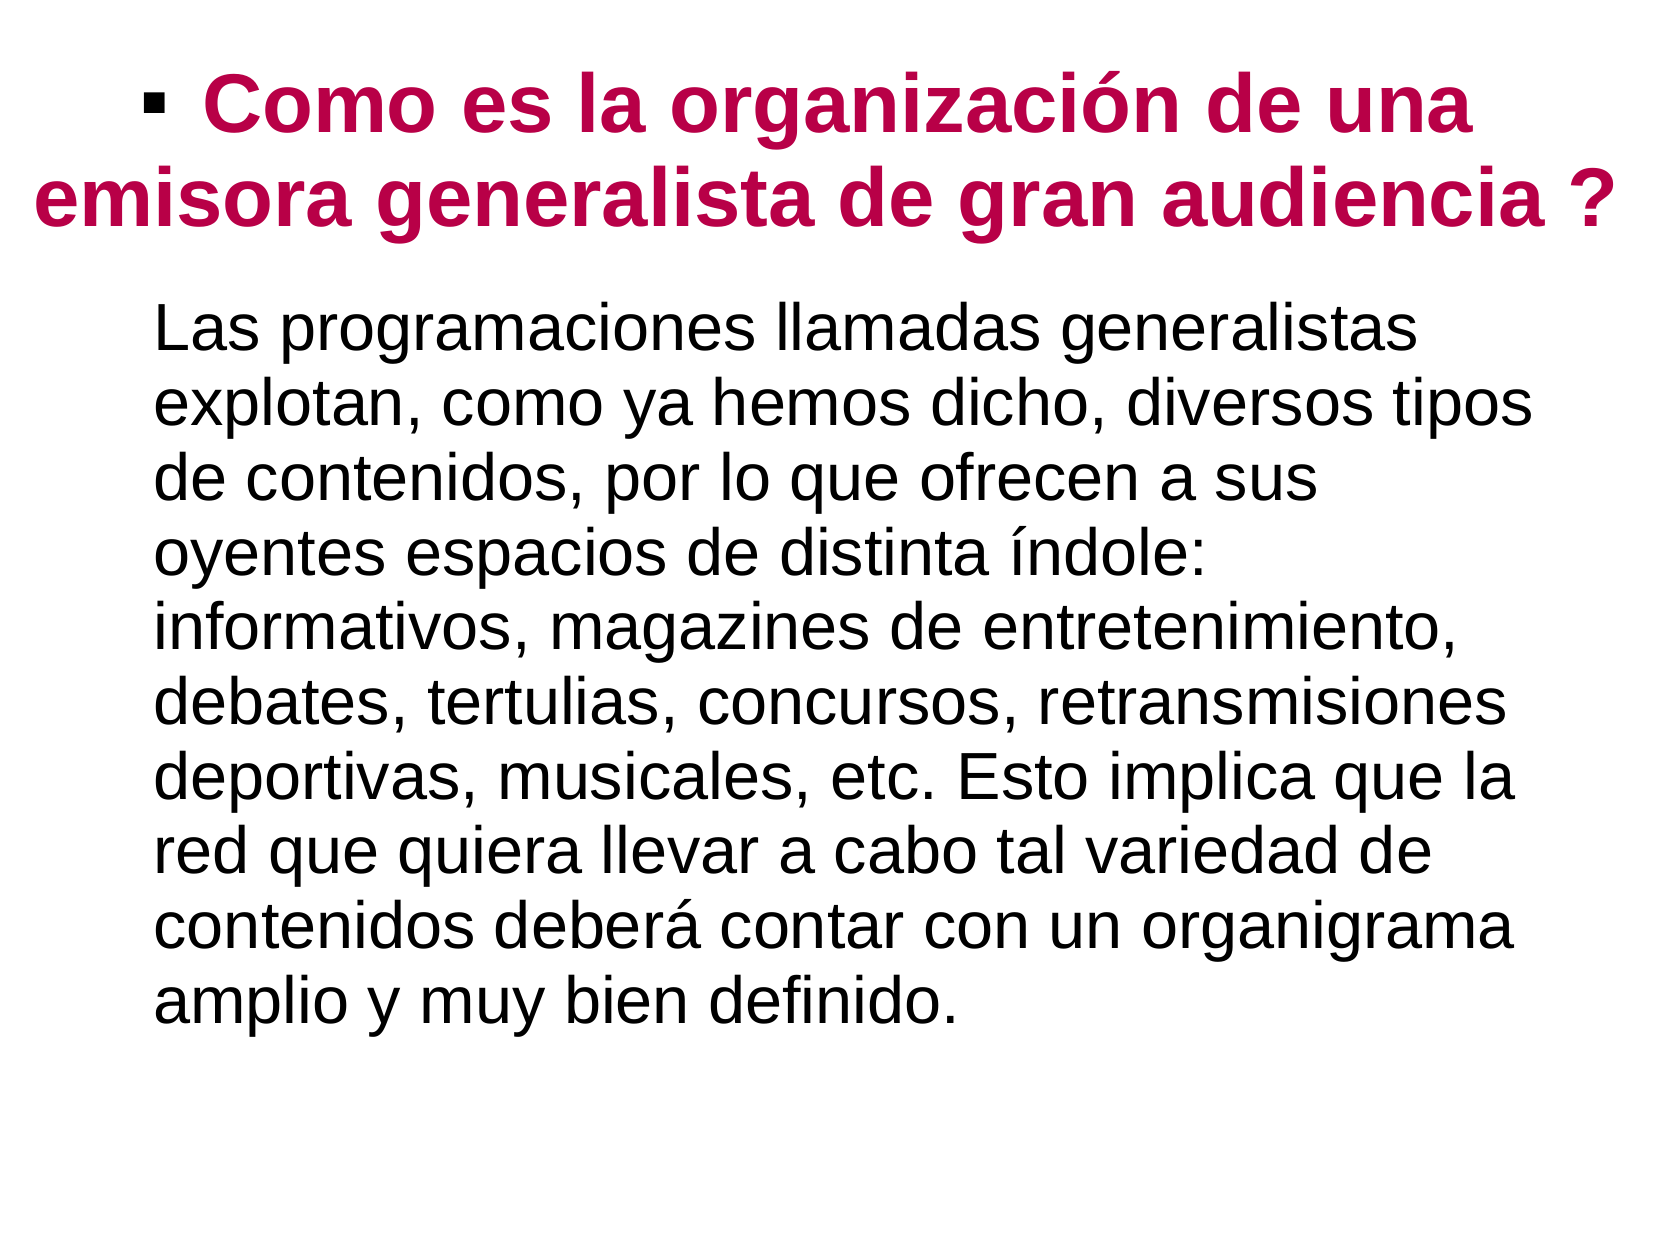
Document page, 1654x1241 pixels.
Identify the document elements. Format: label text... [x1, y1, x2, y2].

title Como es la organización de una emisora generalista de gran audiencia ? [0, 47, 1642, 255]
list Las programaciones llamadas generalistas explotan, como ya hemos dicho, diversos tipos de contenidos, por lo que ofrecen a sus oyentes espacios de distinta índole: informativos, magazines de entretenimiento, debates, tertulias, concursos, retransmisiones deportivas, musicales, etc. Esto implica que la red que quiera llevar a cabo tal variedad de contenidos deberá contar con un organigrama amplio y muy bien definido. [82, 290, 1571, 1109]
